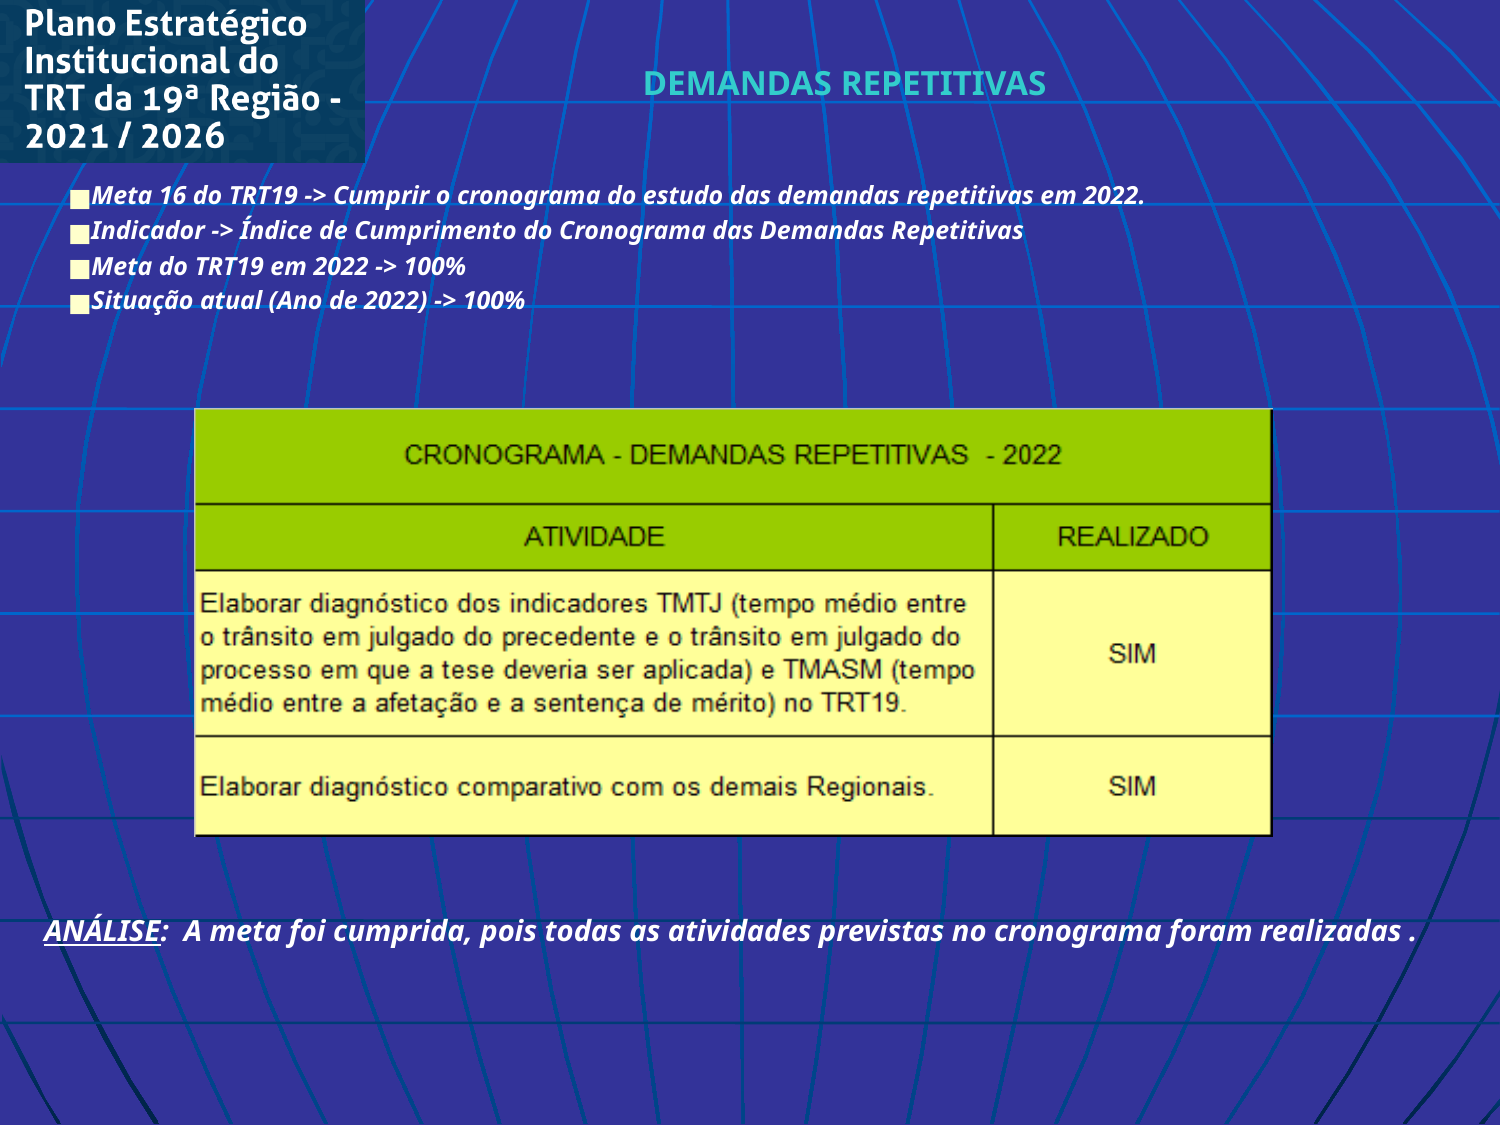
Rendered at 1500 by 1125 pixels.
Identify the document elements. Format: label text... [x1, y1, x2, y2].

text_box Meta 16 do TRT19 -> Cumprir o cronograma do estudo das demandas repetitivas em 2022. Indicador -> Índice de Cumprimento do Cronograma das Demandas Repetitivas Meta do TRT19 em 2022 -> 100% Situação atual (Ano de 2022) -> 100% [53, 172, 1459, 374]
picture [194, 408, 1273, 837]
text_box ANÁLISE: A meta foi cumprida, pois todas as atividades previstas no cronograma foram realizadas . [29, 904, 1436, 1071]
text_box DEMANDAS REPETITIVAS [365, 54, 1448, 110]
picture [0, 0, 365, 163]
